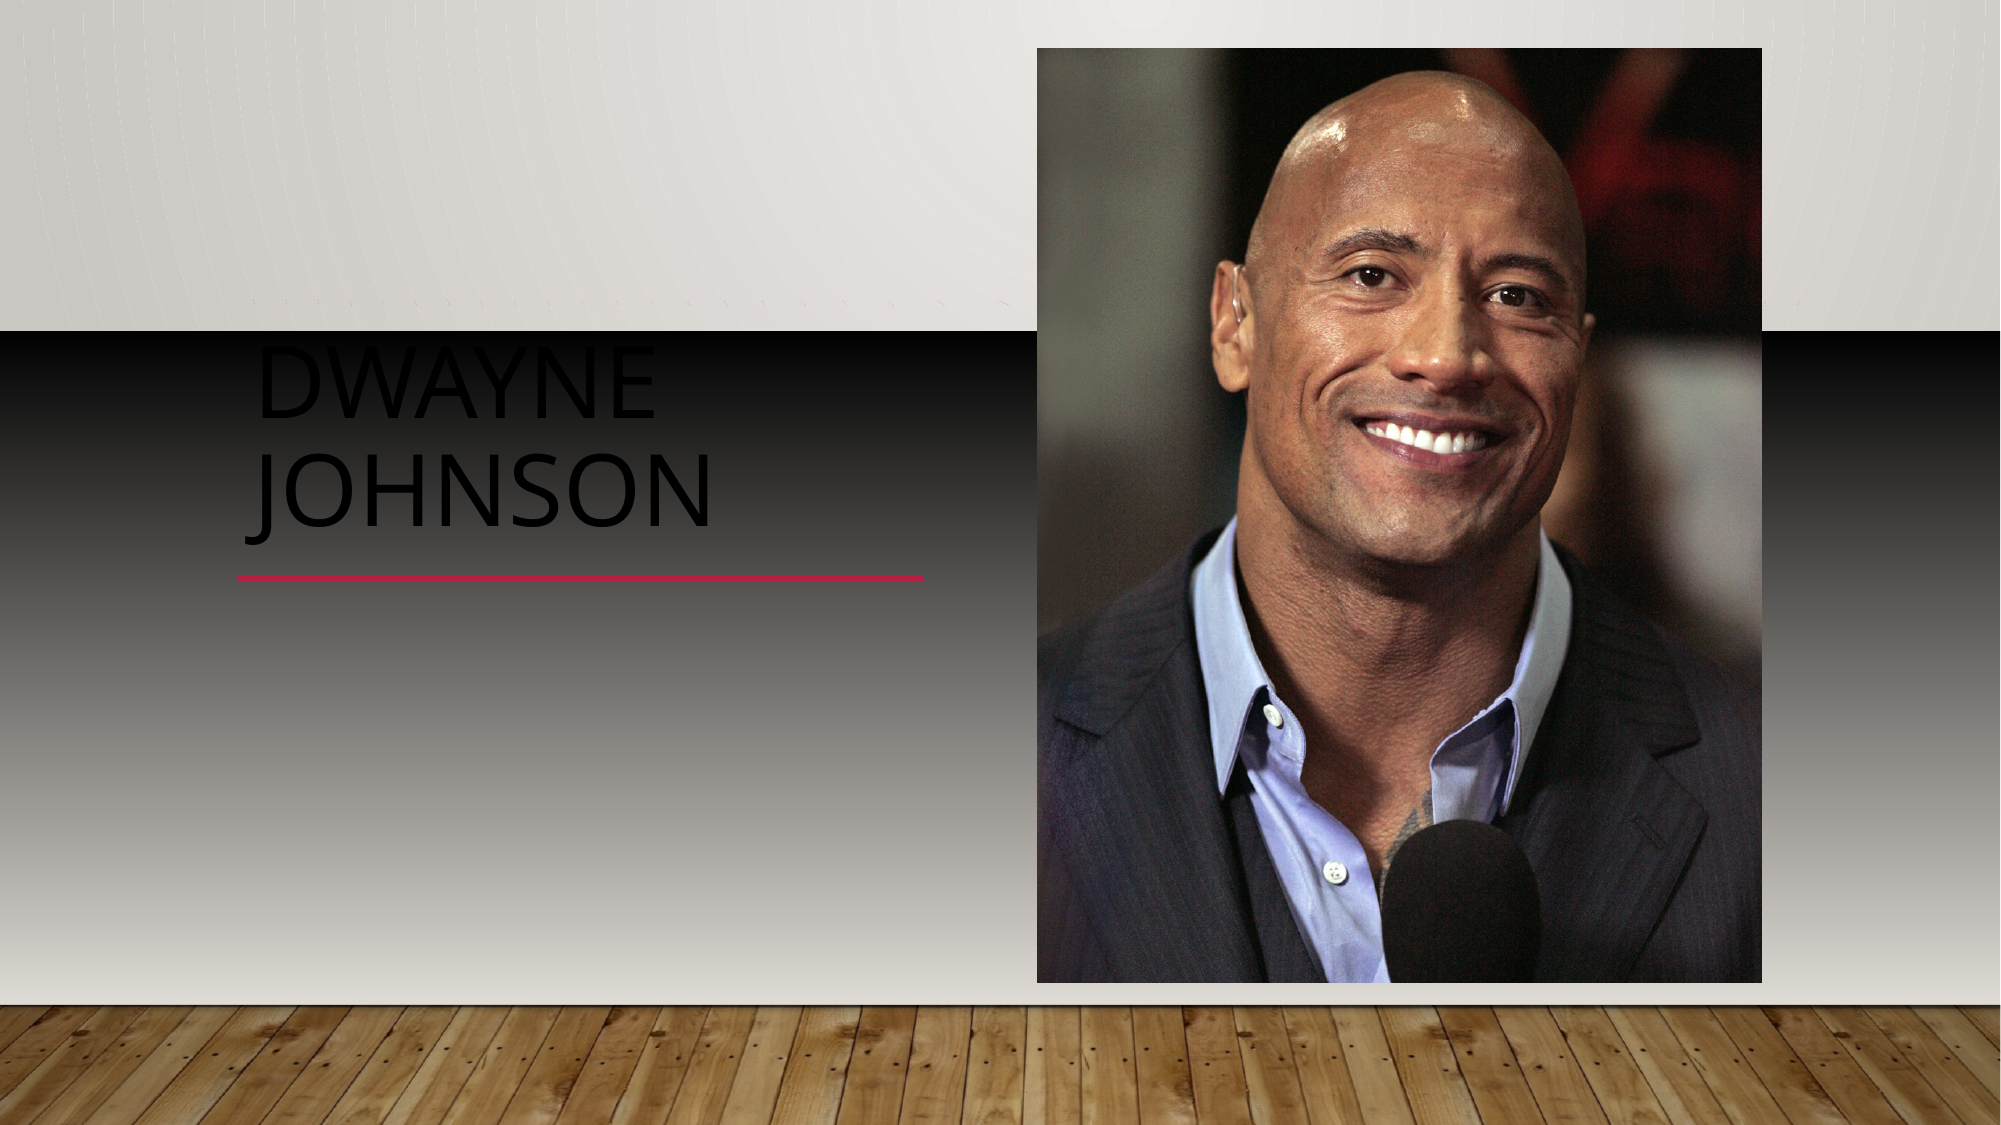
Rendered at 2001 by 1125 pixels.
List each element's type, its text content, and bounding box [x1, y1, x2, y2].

picture [1037, 48, 1762, 983]
picture [0, 1005, 2000, 1125]
title DWAYNE JOHNSON [238, 157, 924, 549]
text_box [0, 0, 2000, 1005]
